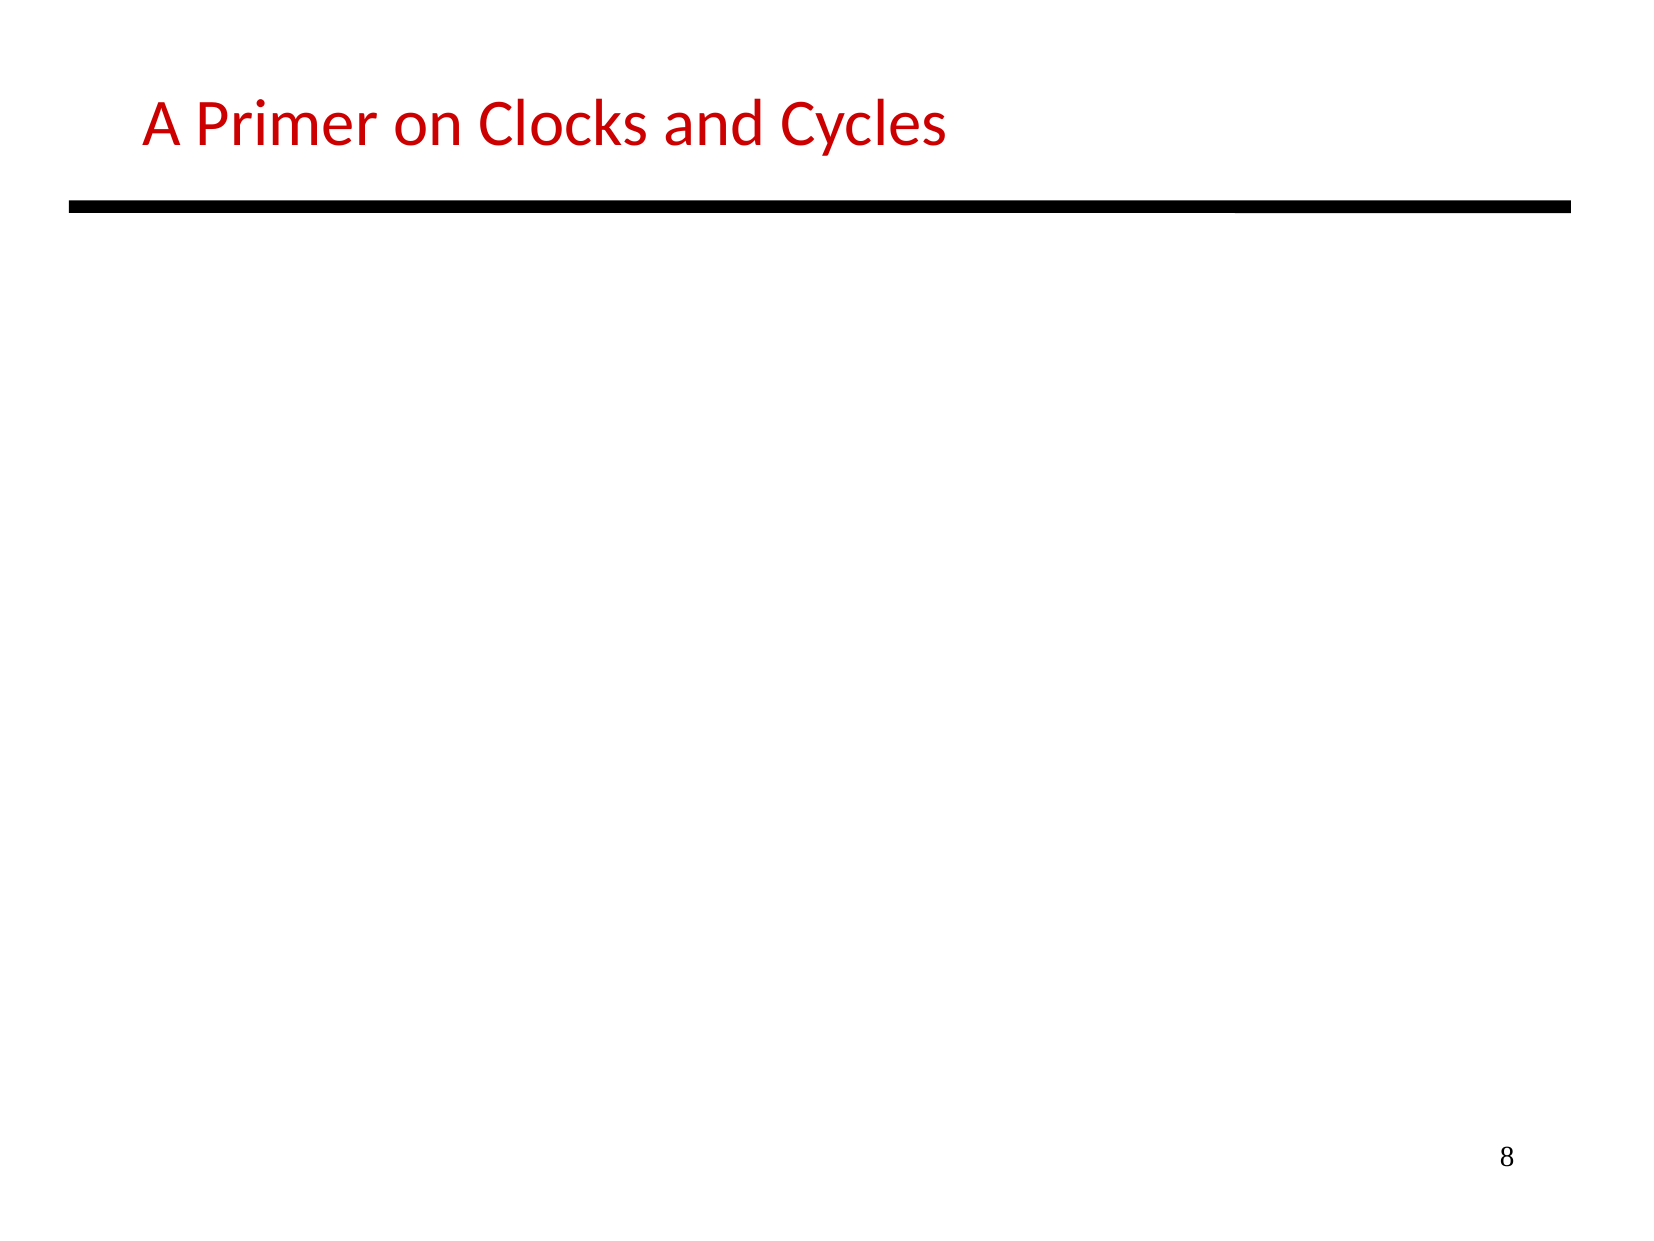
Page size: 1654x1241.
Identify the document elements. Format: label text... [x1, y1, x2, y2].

text_box A Primer on Clocks and Cycles [127, 71, 964, 167]
slide_number <number> [1185, 1129, 1530, 1213]
